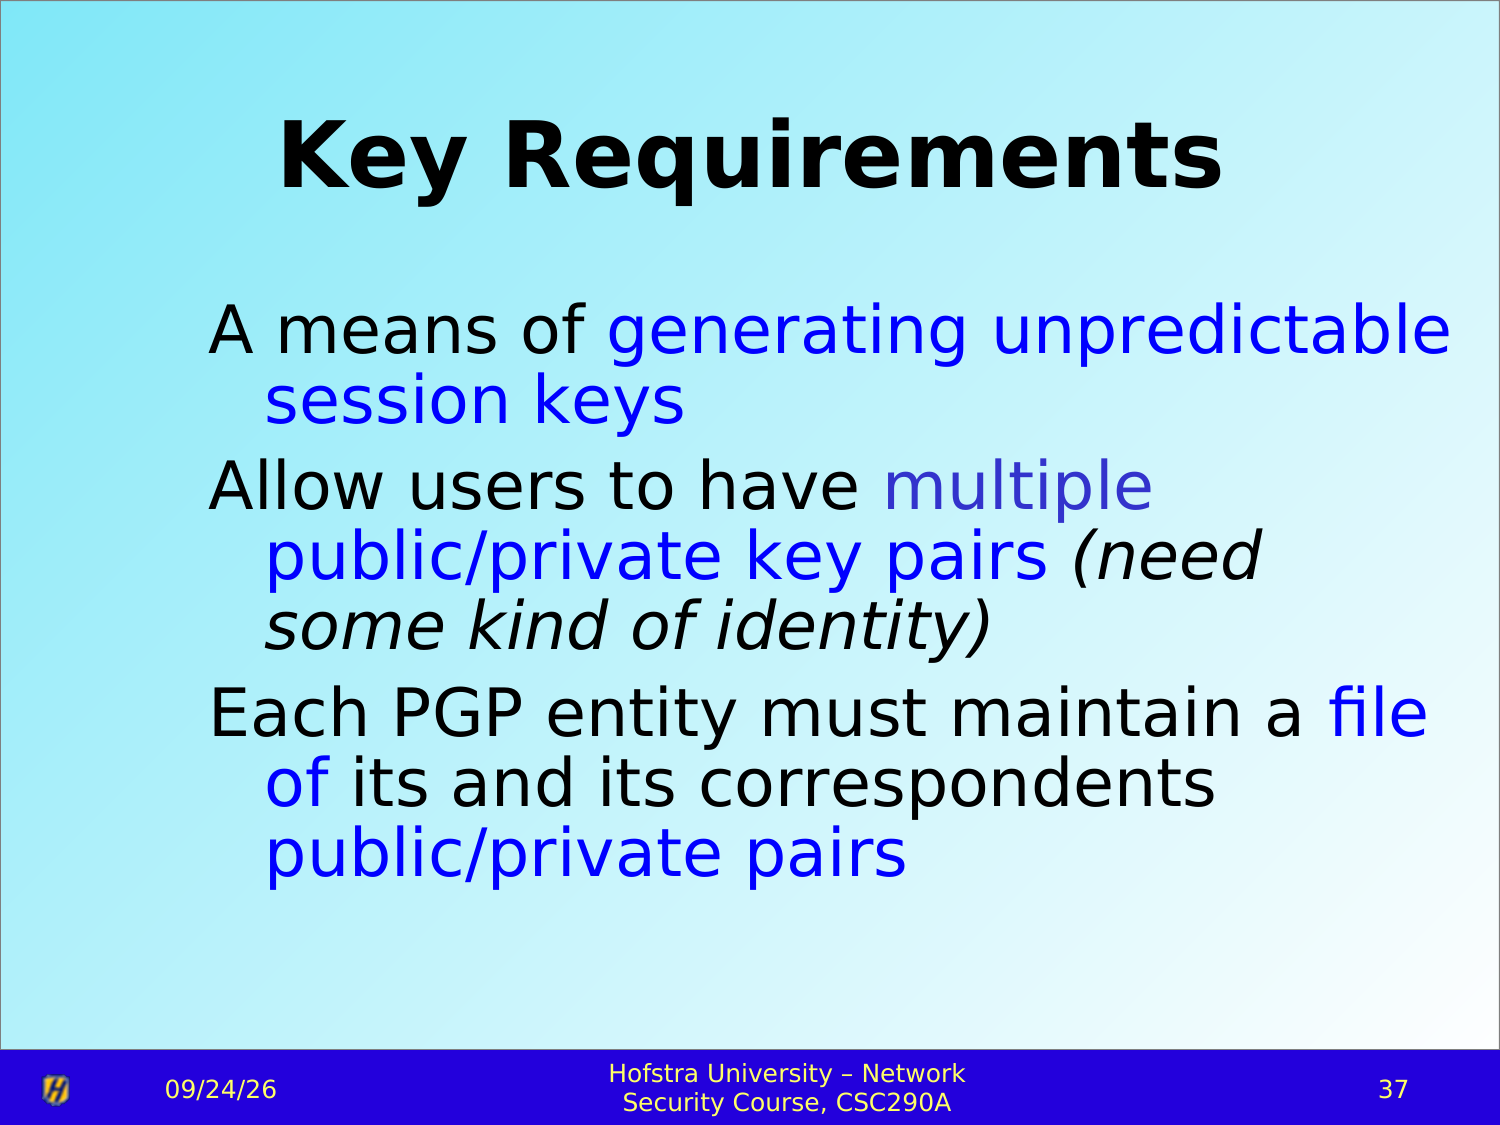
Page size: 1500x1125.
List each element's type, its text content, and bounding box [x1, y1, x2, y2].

list A means of generating unpredictable session keys Allow users to have multiple public/private key pairs (need some kind of identity) Each PGP entity must maintain a file of its and its correspondents public/private pairs [193, 289, 1469, 965]
picture [37, 1072, 76, 1110]
title Key Requirements [112, 91, 1391, 217]
